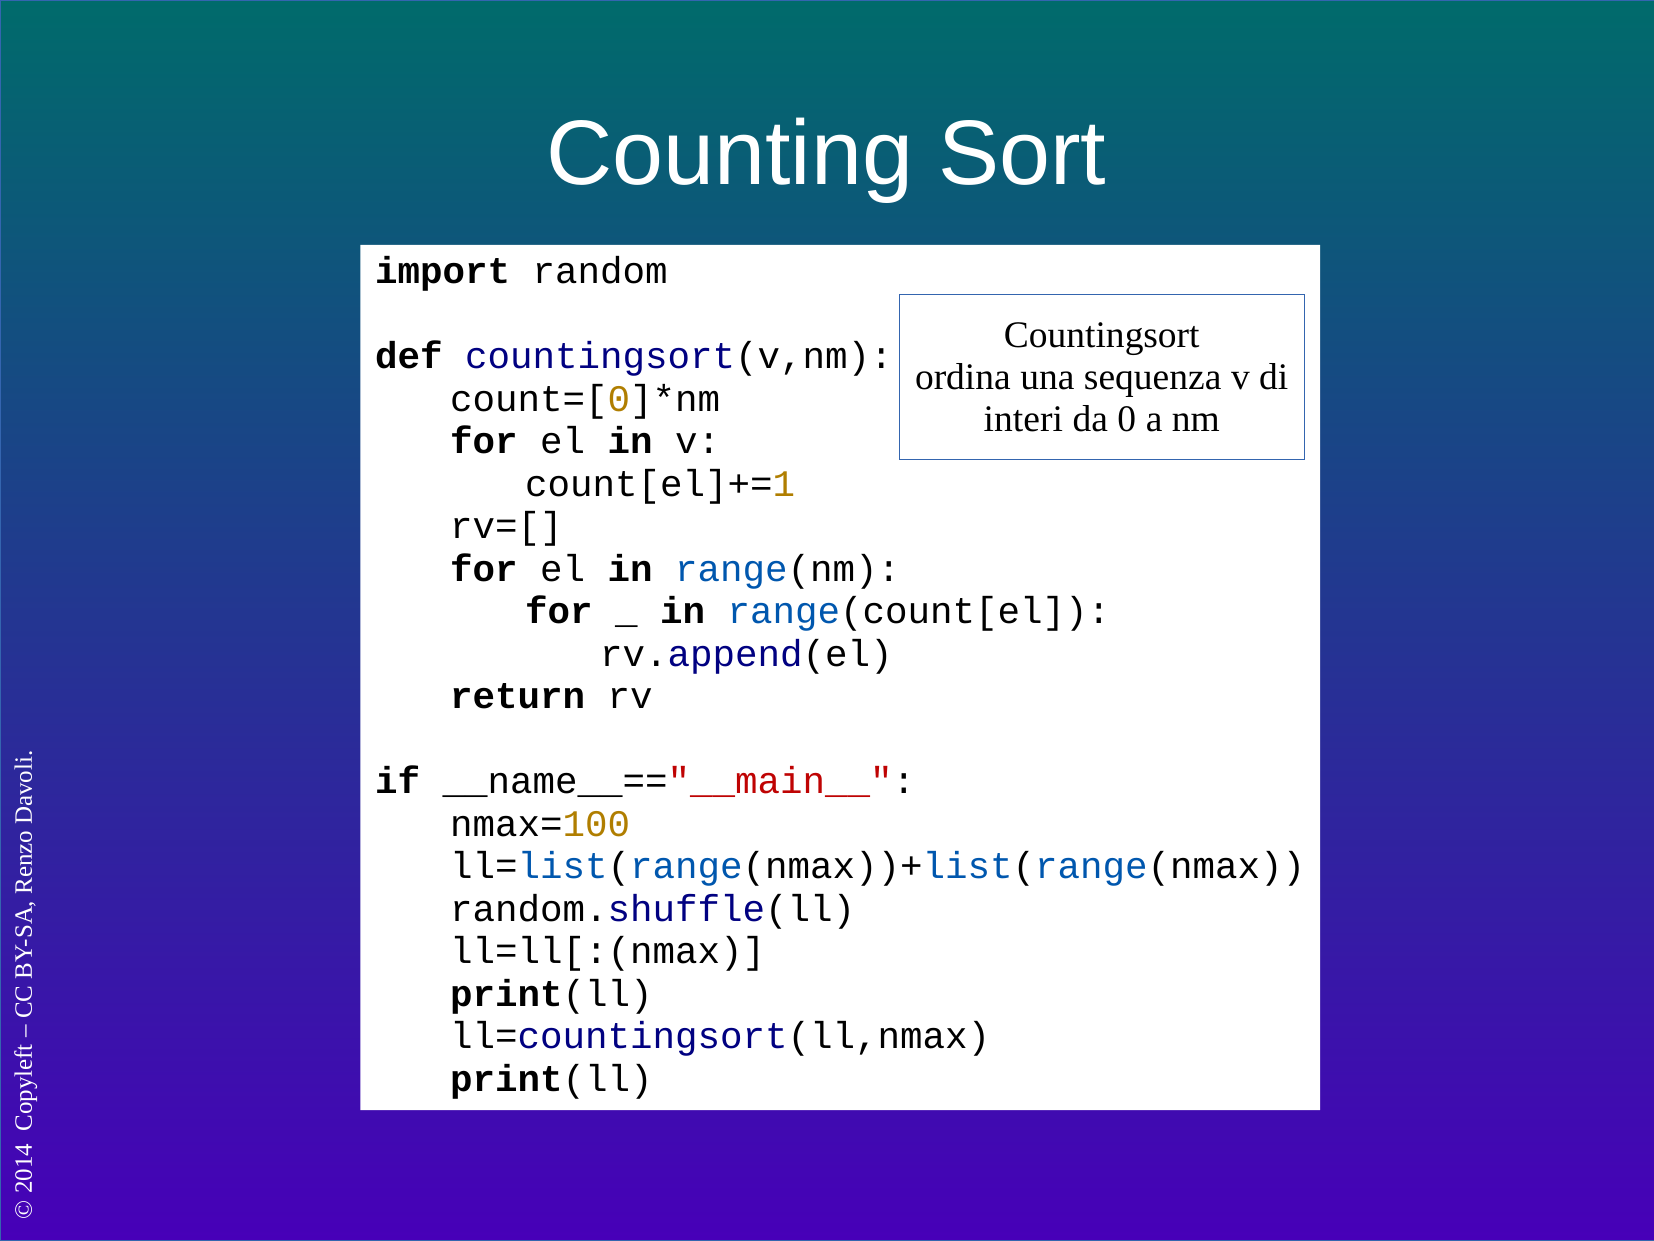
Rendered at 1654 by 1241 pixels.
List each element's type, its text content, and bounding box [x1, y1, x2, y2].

title Counting Sort [82, 49, 1571, 257]
text_box Countingsort ordina una sequenza v di interi da 0 a nm [899, 294, 1305, 460]
text_box import random def countingsort(v,nm): count=[0]*nm for el in v: count[el]+=1 rv=[] for el in range(nm): for _ in range(count[el]): rv.append(el) return rv if __name__=="__main__": nmax=100 ll=list(range(nmax))+list(range(nmax)) random.shuffle(ll) ll=ll[:(nmax)] print(ll) ll=countingsort(ll,nmax) print(ll) [360, 244, 1321, 1111]
